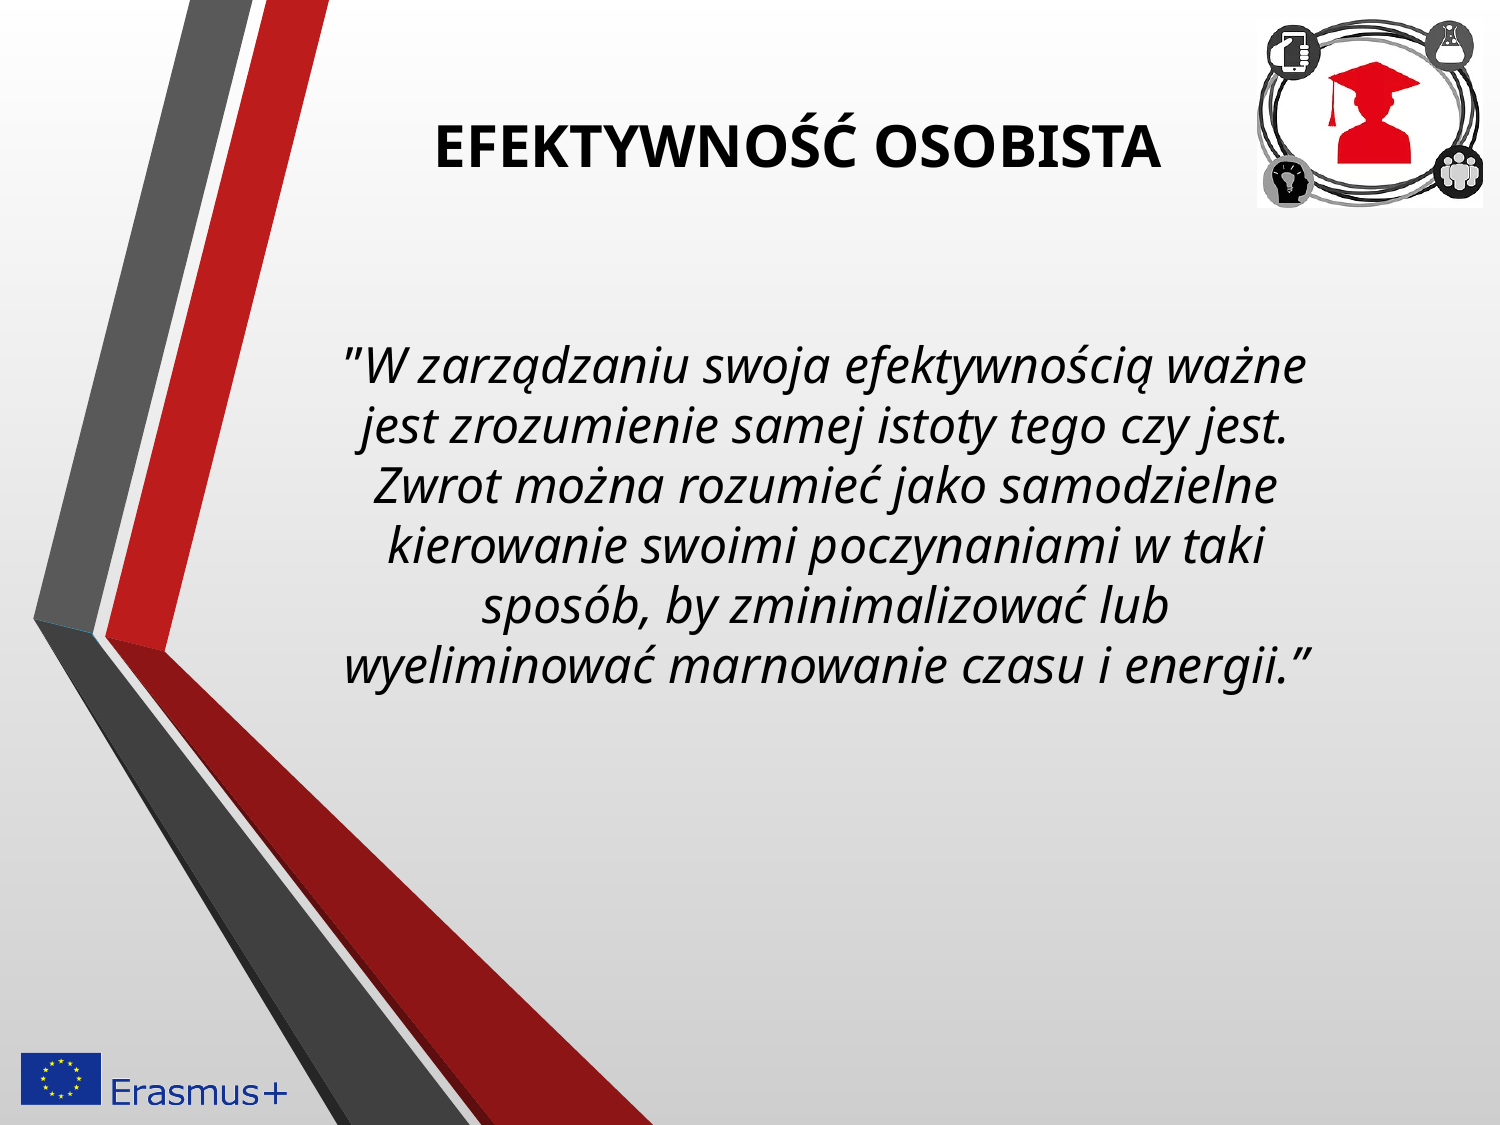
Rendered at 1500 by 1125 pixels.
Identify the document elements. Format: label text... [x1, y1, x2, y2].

chart [1257, 19, 1483, 209]
text_box ”W zarządzaniu swoja efektywnością ważne jest zrozumienie samej istoty tego czy jest. Zwrot można rozumieć jako samodzielne kierowanie swoimi poczynaniami w taki sposób, by zminimalizować lub wyeliminować marnowanie czasu i energii.” [324, 326, 1329, 702]
picture [5, 1037, 302, 1120]
text_box EFEKTYWNOŚĆ OSOBISTA [419, 101, 1304, 187]
